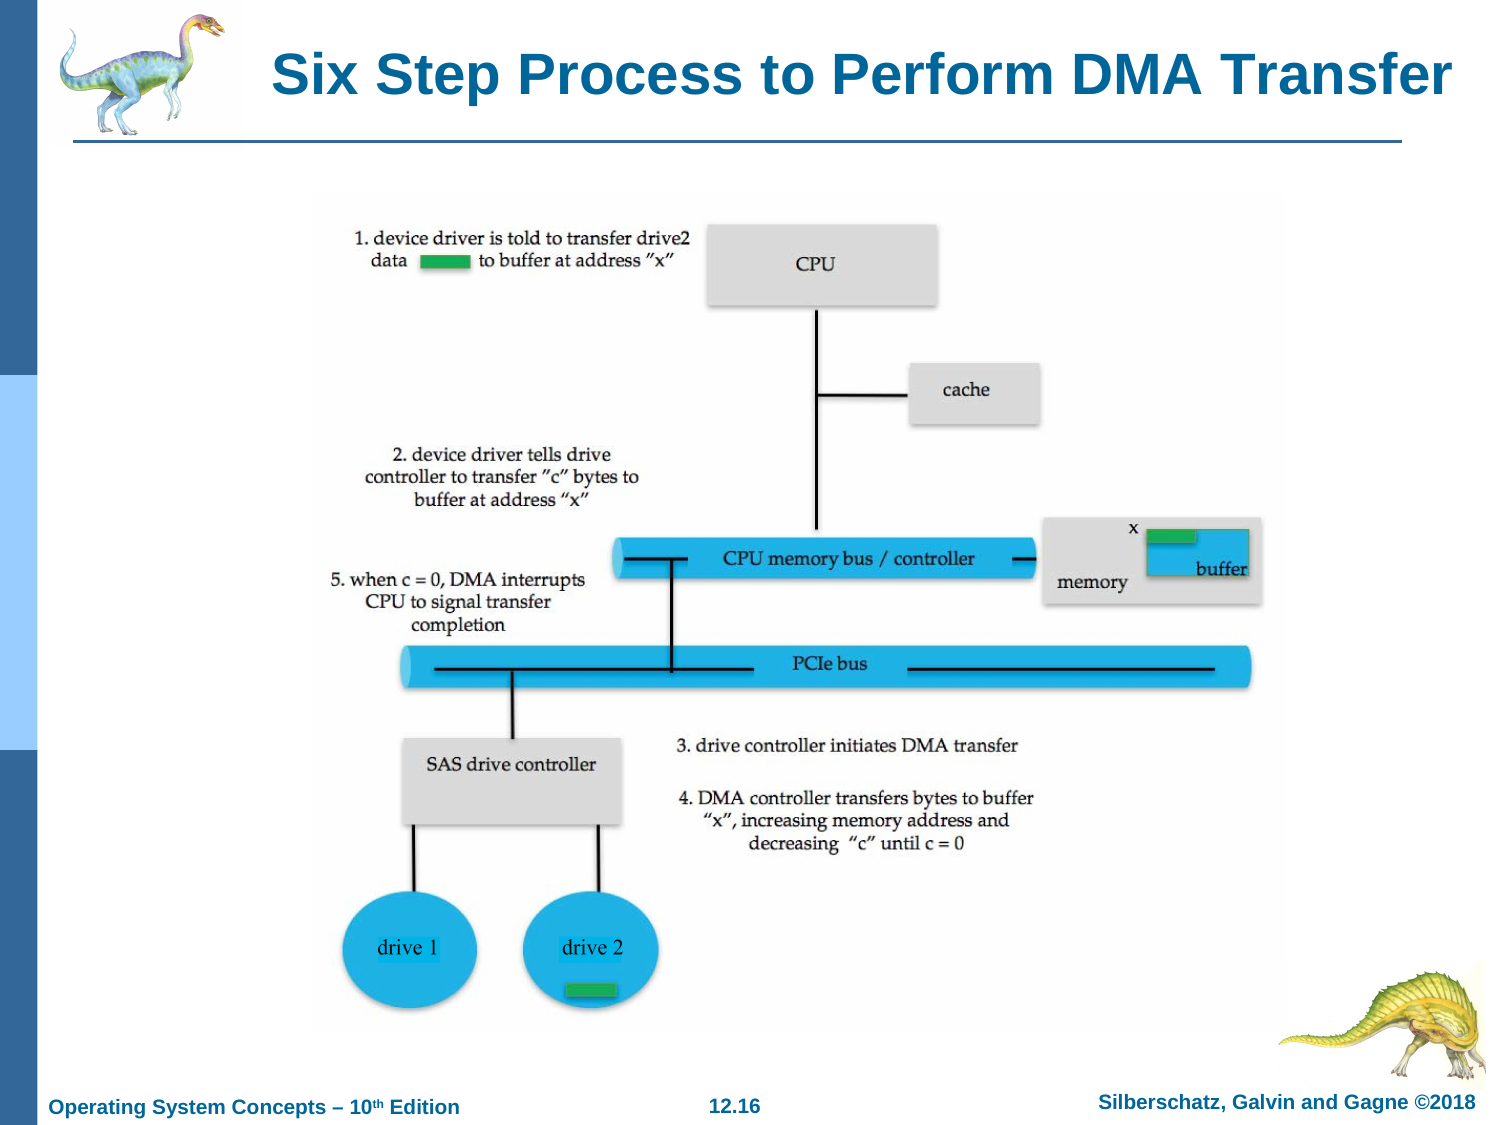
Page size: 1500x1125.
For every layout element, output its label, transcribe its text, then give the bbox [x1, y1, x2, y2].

picture [1415, 1094, 1423, 1099]
picture [311, 193, 1486, 1090]
picture [46, 0, 243, 149]
title Six Step Process to Perform DMA Transfer [230, 38, 1496, 114]
